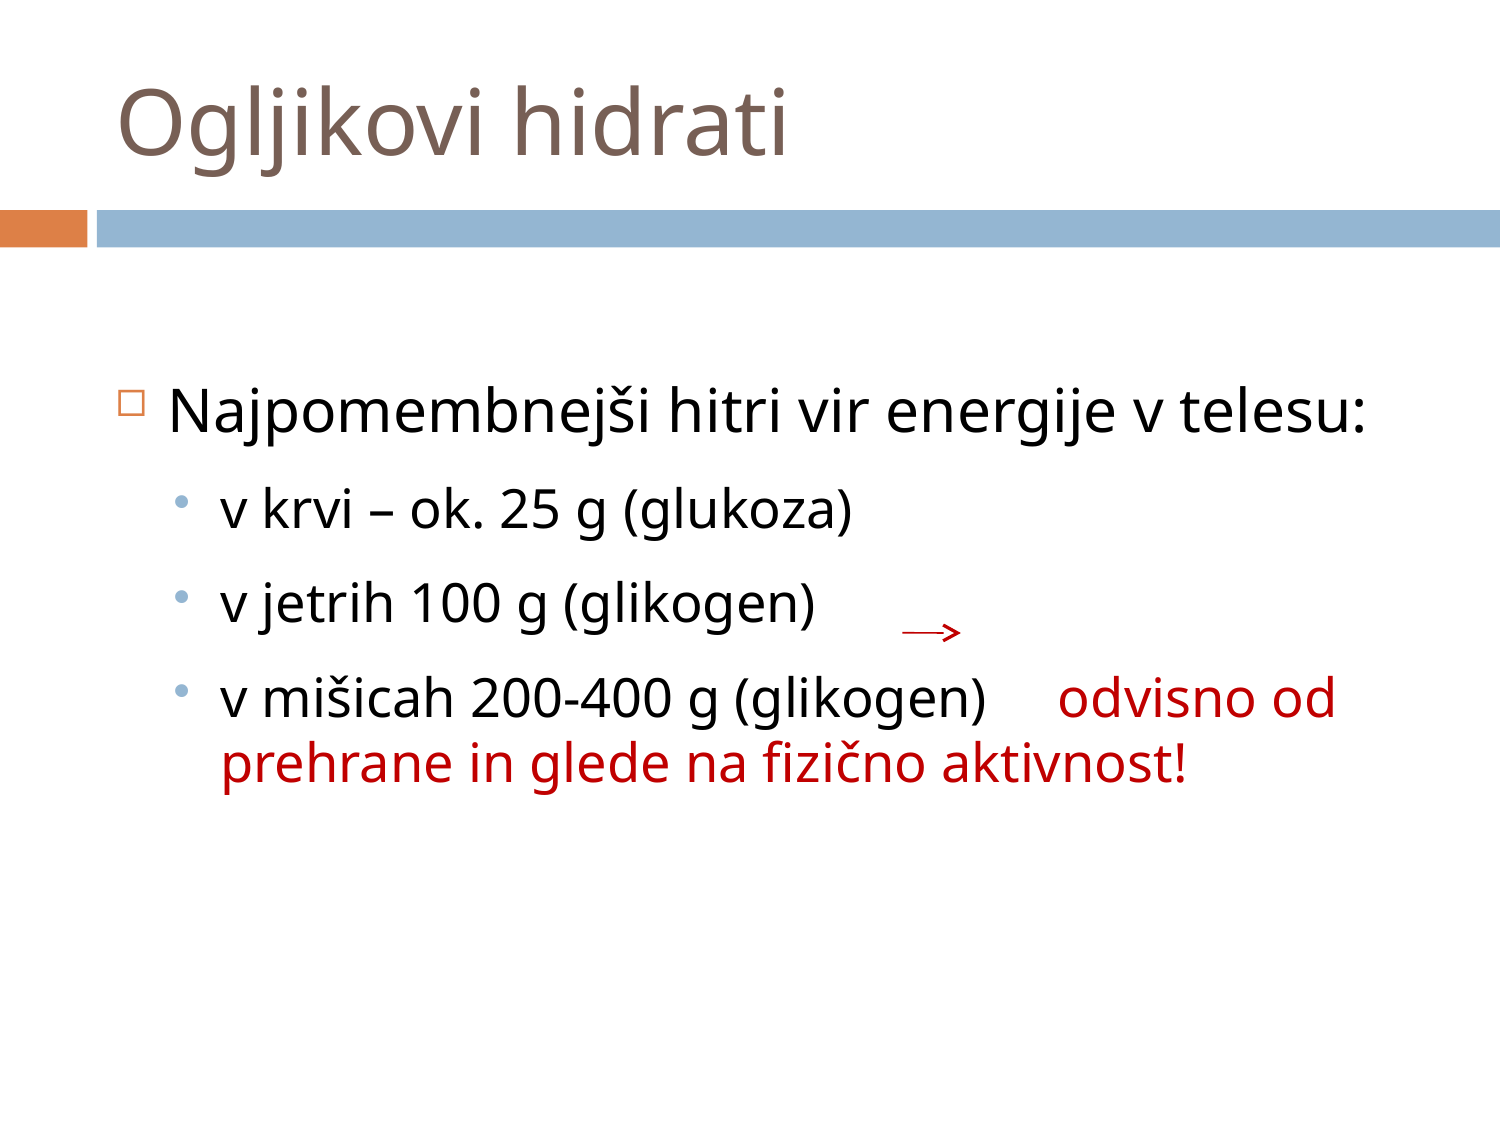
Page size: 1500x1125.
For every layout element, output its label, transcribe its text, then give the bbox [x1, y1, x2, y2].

title Ogljikovi hidrati [100, 37, 1438, 200]
list Najpomembnejši hitri vir energije v telesu: v krvi – ok. 25 g (glukoza) v jetrih 100 g (glikogen) v mišicah 200-400 g (glikogen) odvisno od prehrane in glede na fizično aktivnost! [100, 262, 1438, 1000]
